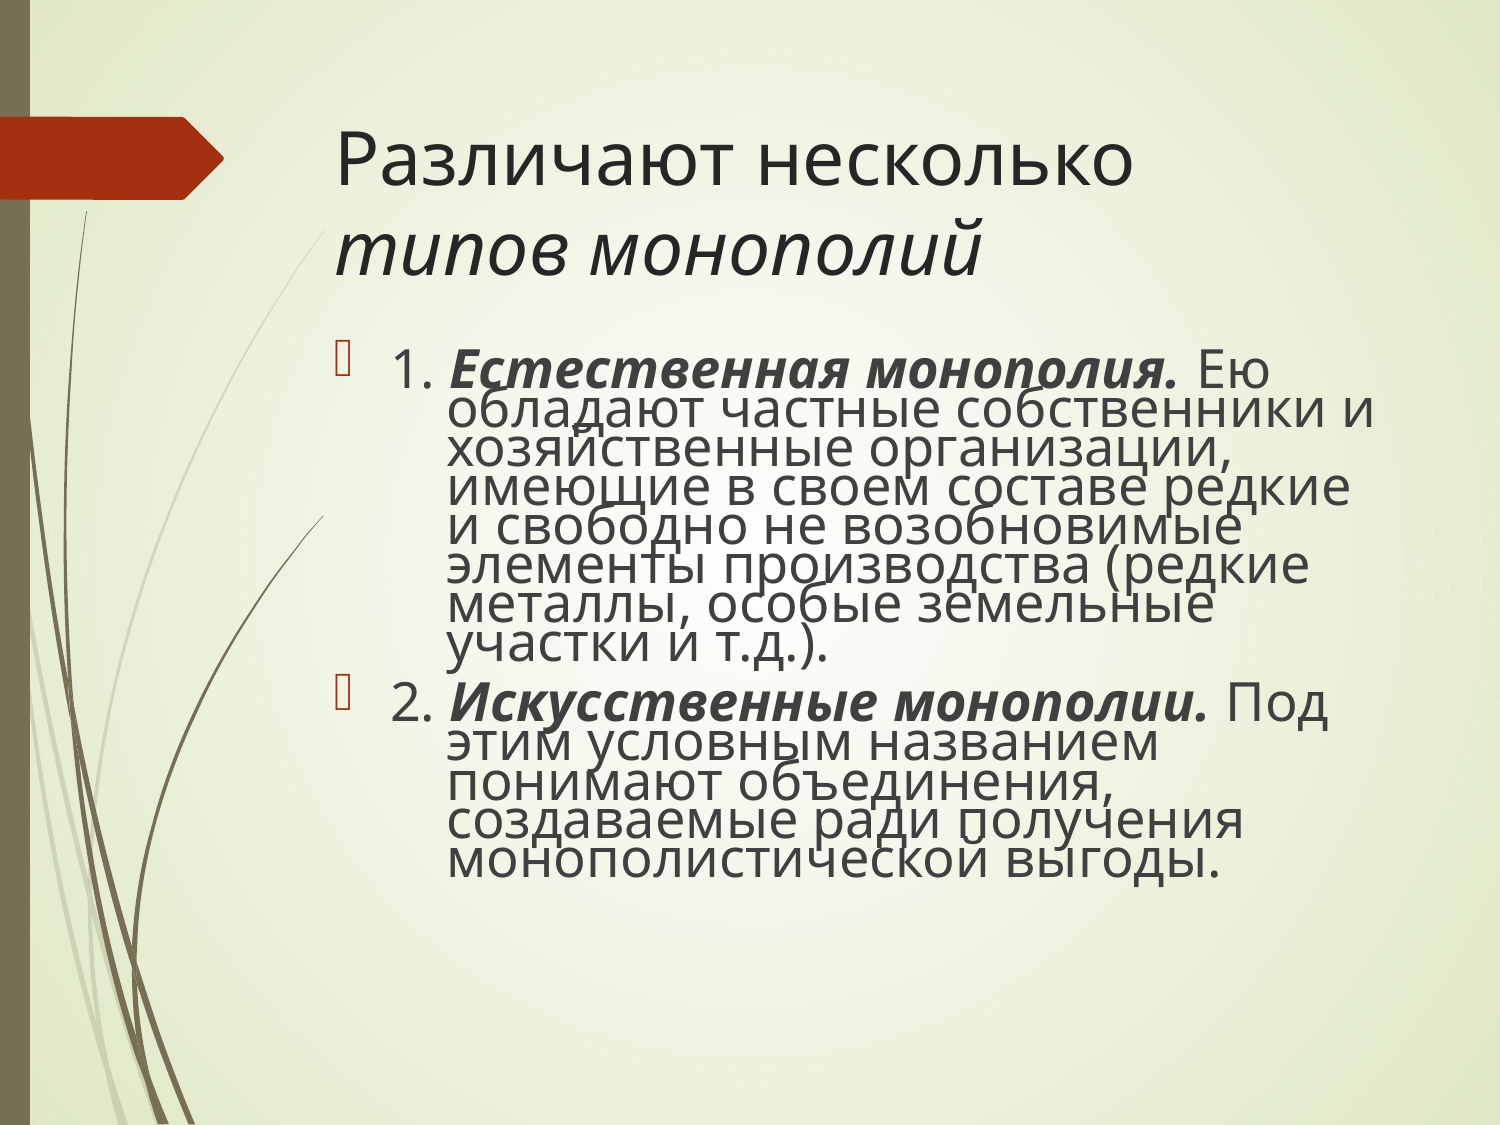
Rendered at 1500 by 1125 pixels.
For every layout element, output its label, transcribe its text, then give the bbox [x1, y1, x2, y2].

list 1. Естественная монополия. Ею обладают частные собственники и хозяйственные организации, имеющие в своем составе редкие и свободно не возобновимые элементы производства (редкие металлы, особые земельные участки и т.д.). 2. Искусственные монополии. Под этим условным названием понимают объединения, создаваемые ради получения монополистической выгоды. [318, 350, 1401, 970]
title Различают несколько типов монополий [319, 102, 1400, 313]
